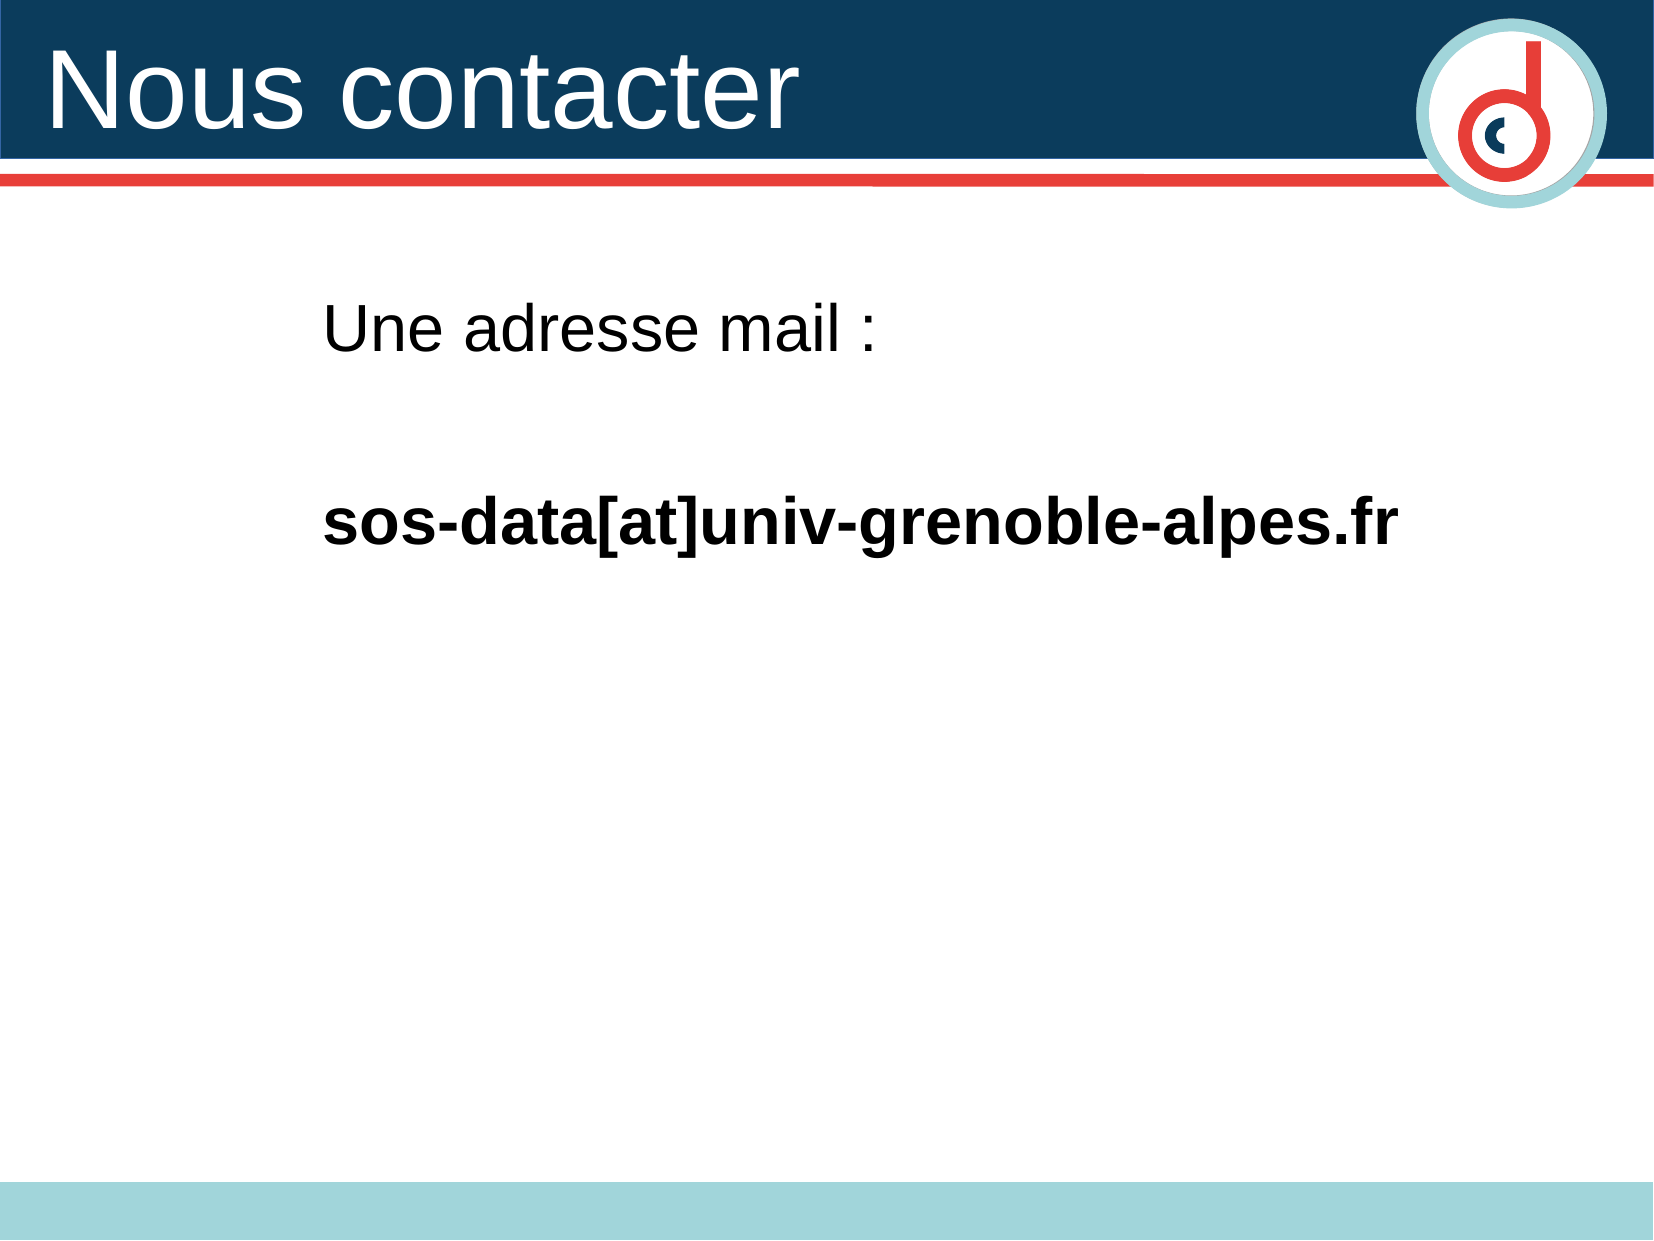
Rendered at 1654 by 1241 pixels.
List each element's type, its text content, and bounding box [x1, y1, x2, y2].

list Une adresse mail : sos-data[at]univ-grenoble-alpes.fr [82, 290, 1571, 1010]
title Nous contacter [29, 11, 1424, 159]
